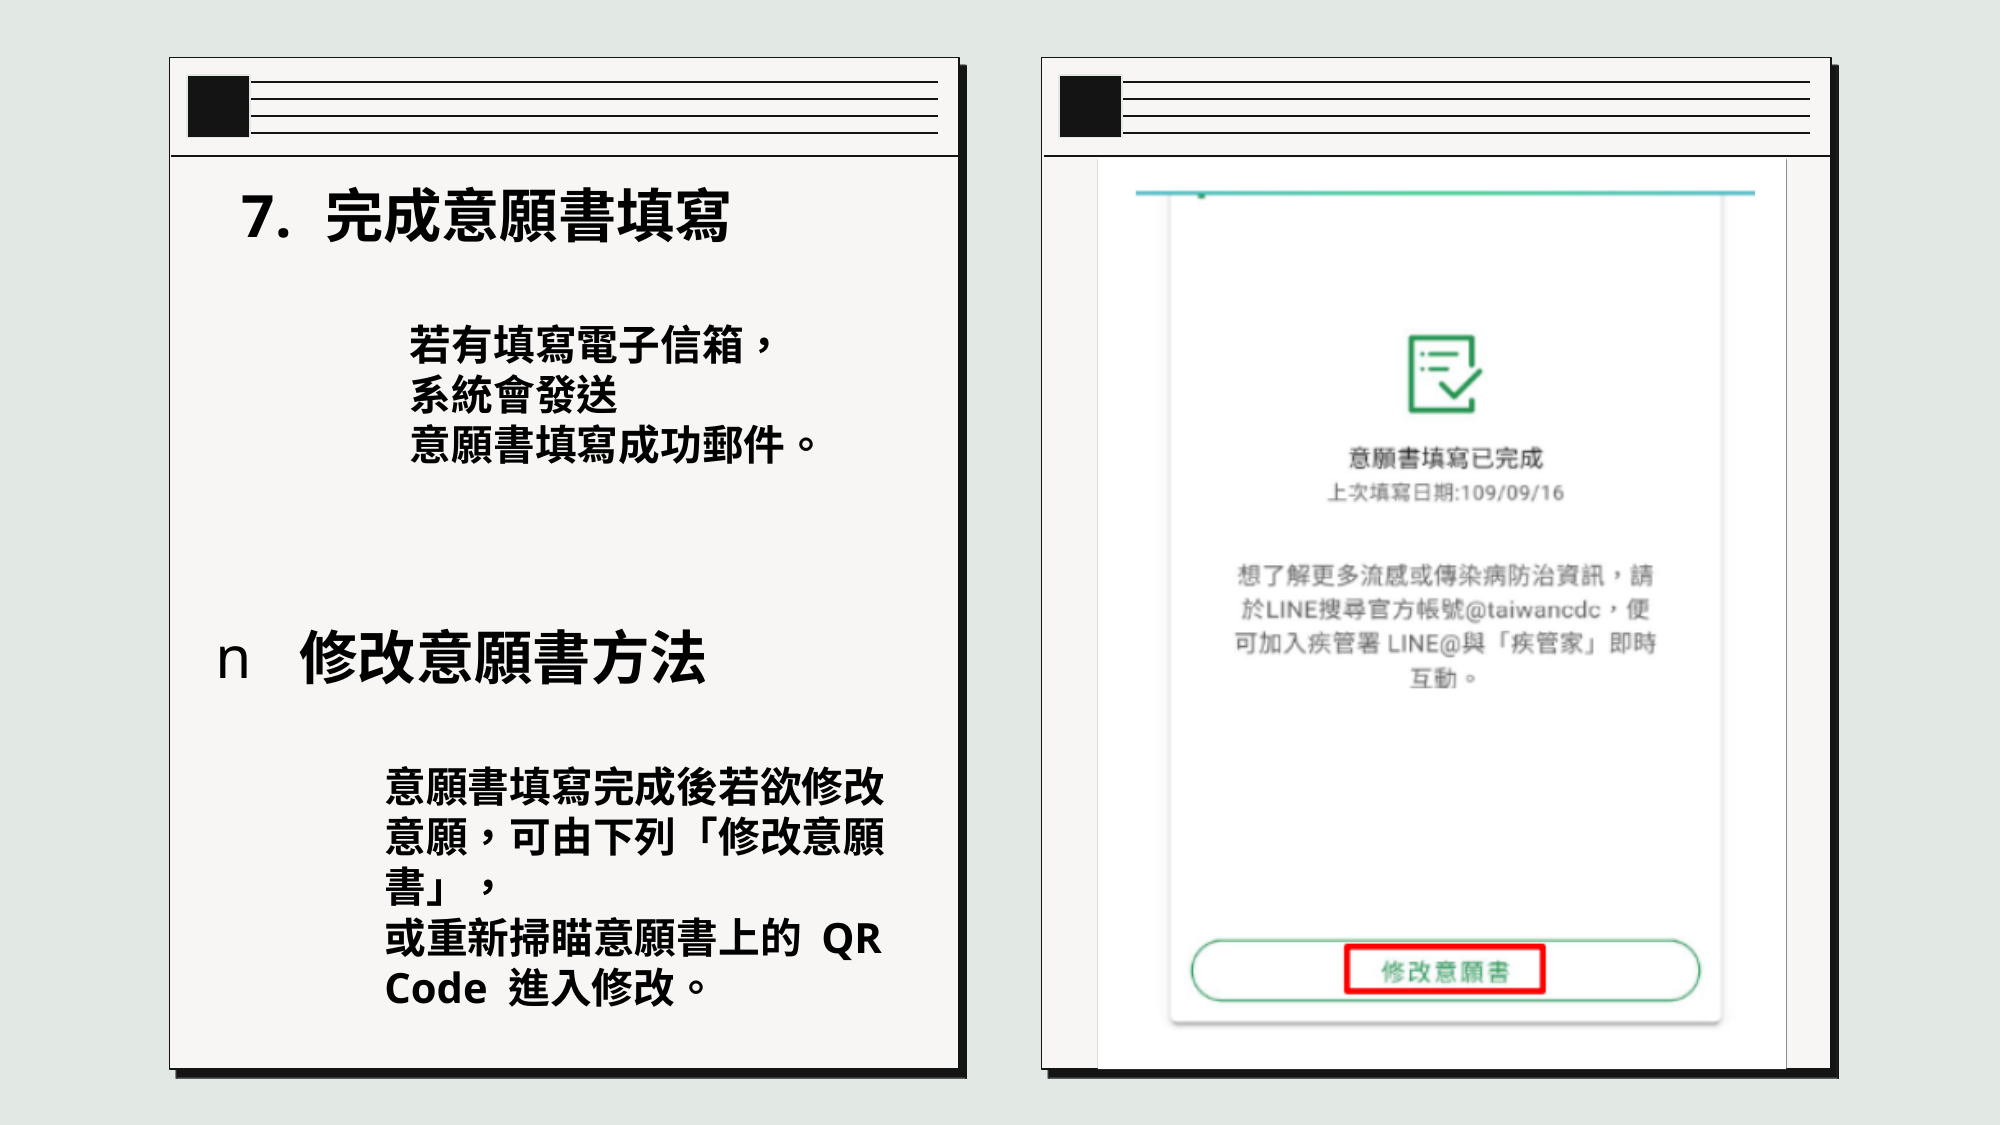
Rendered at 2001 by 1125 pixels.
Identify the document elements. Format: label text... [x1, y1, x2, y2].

text_box 完成意願書填寫 若有填寫電子信箱， 系統會發送 意願書填寫成功郵件。 [226, 171, 908, 520]
text_box 修改意願書方法 意願書填寫完成後若欲修改意願，可由下列「修改意願書」， 或重新掃瞄意願書上的 QR Code 進入修改。 [200, 613, 934, 962]
picture [1128, 189, 1756, 1039]
